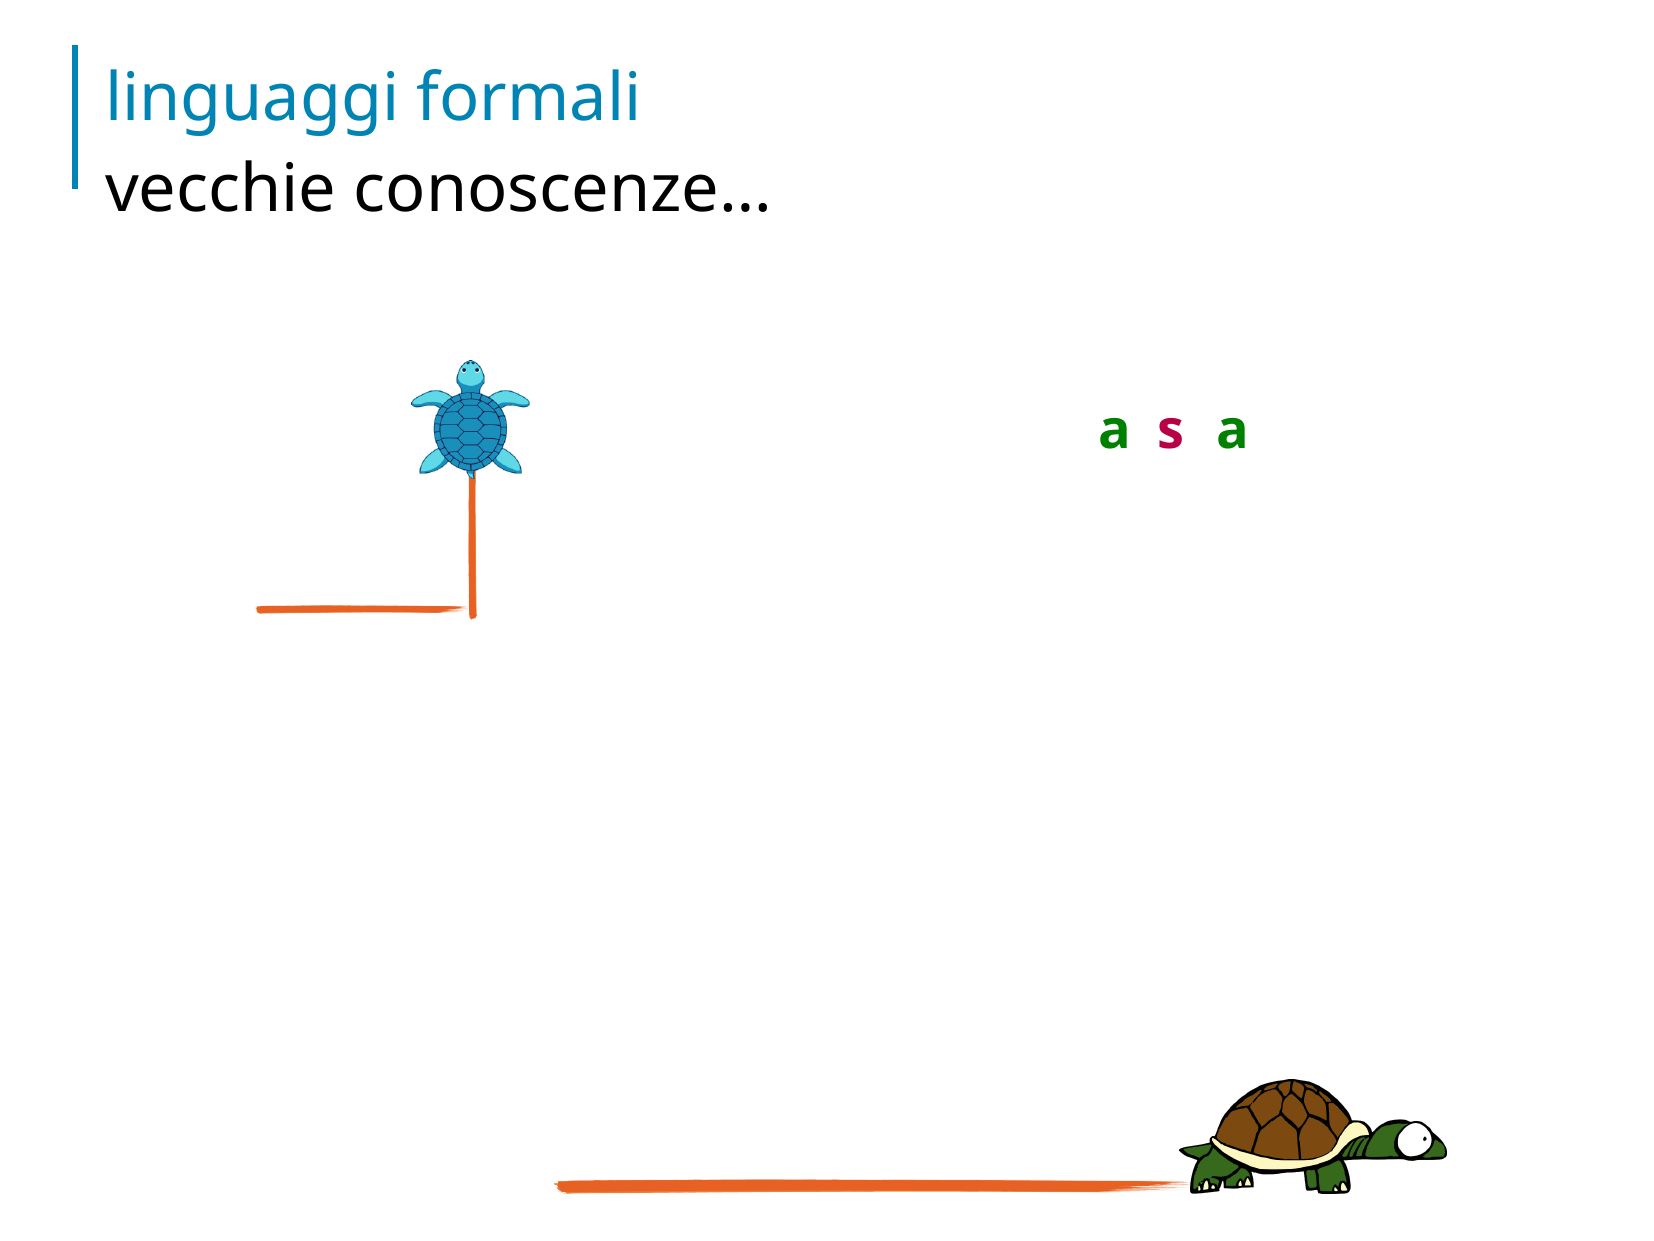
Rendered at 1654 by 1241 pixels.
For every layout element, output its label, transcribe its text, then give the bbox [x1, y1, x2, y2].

text_box a [1083, 383, 1142, 472]
picture [255, 360, 530, 620]
title linguaggi formali vecchie conoscenze… [105, 49, 1571, 200]
text_box a [1201, 383, 1278, 472]
picture [553, 1079, 1447, 1194]
text_box s [1142, 383, 1201, 472]
